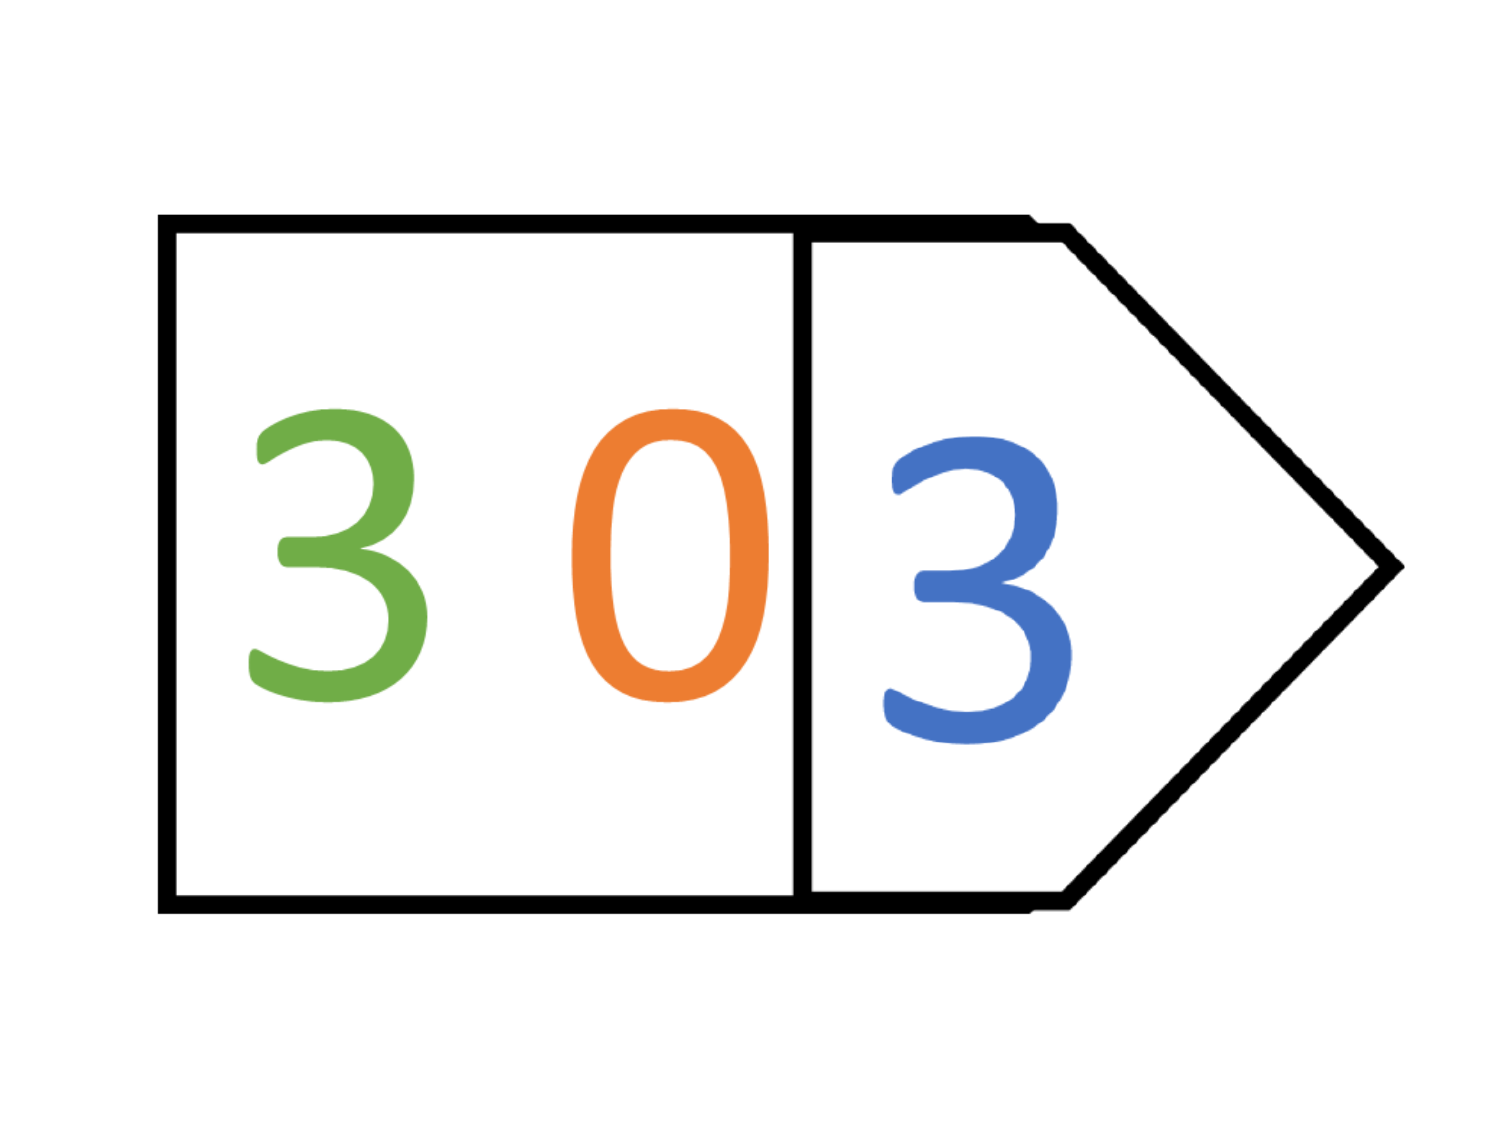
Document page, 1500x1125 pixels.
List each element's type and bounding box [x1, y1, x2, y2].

picture [0, 140, 1405, 1125]
